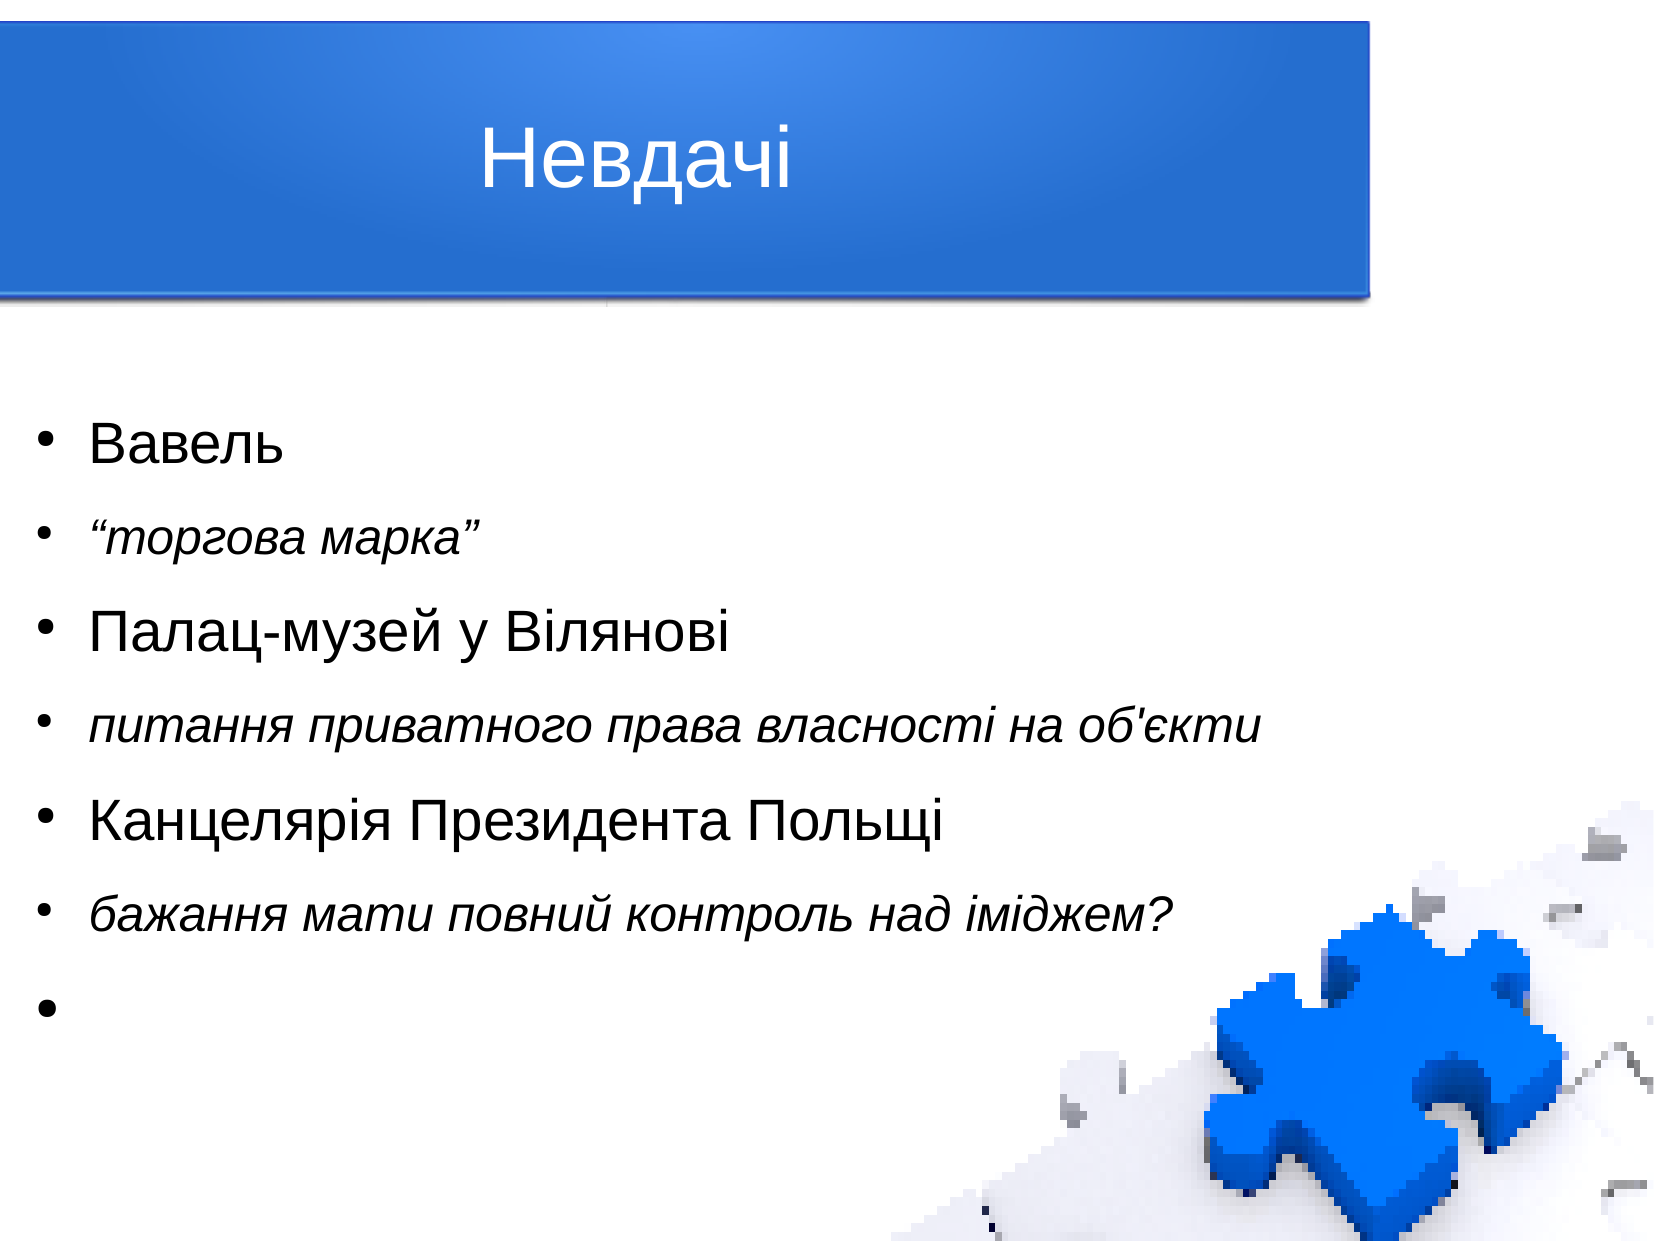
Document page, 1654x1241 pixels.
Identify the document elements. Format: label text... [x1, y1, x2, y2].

title Невдачі [0, 49, 1273, 257]
list Вавель “торгова марка” Палац-музей у Вілянові питання приватного права власності на об'єкти Канцелярія Президента Польщі бажання мати повний контроль над іміджем? [0, 404, 1351, 1109]
